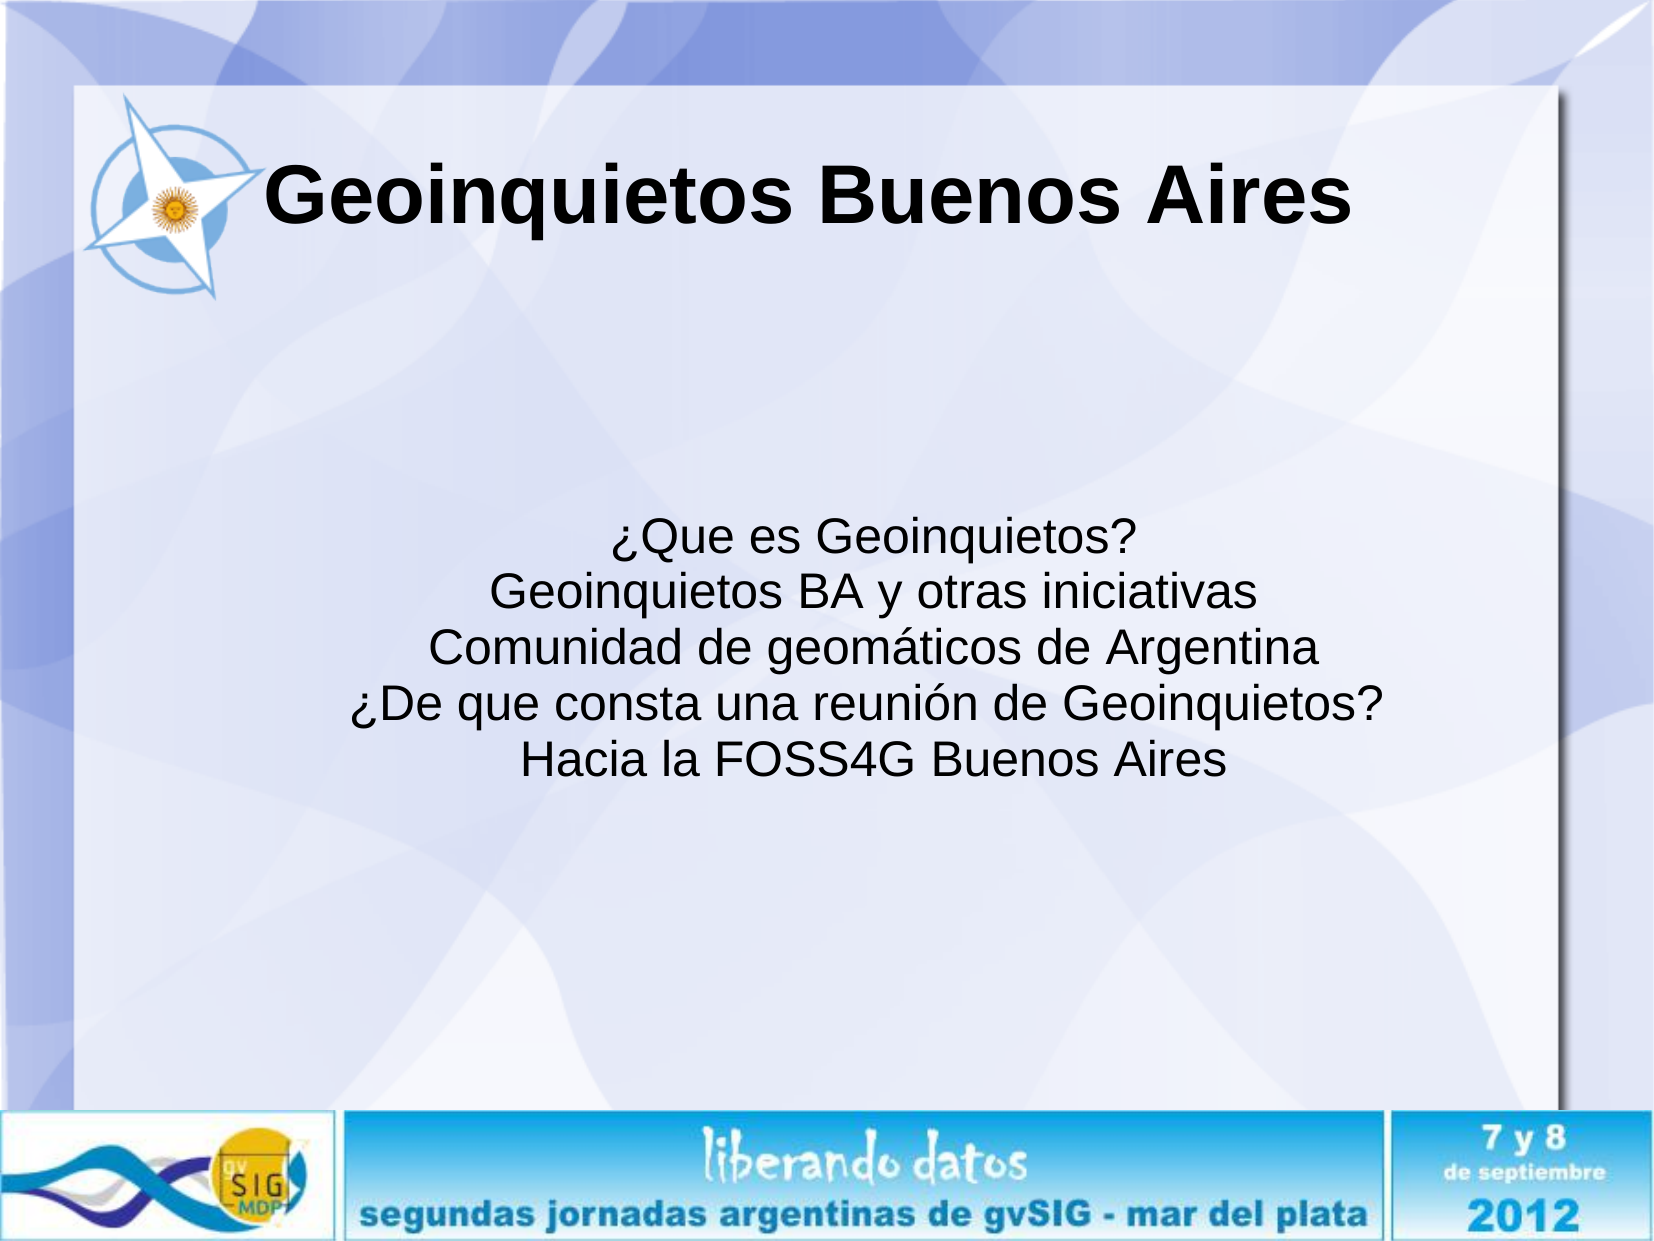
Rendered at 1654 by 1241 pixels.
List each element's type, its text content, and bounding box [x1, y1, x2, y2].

picture [0, 0, 1654, 1241]
title Geoinquietos Buenos Aires [82, 90, 1536, 298]
subtitle ¿Que es Geoinquietos? Geoinquietos BA y otras iniciativas Comunidad de geomáticos de Argentina ¿De que consta una reunión de Geoinquietos? Hacia la FOSS4G Buenos Aires [178, 364, 1570, 875]
